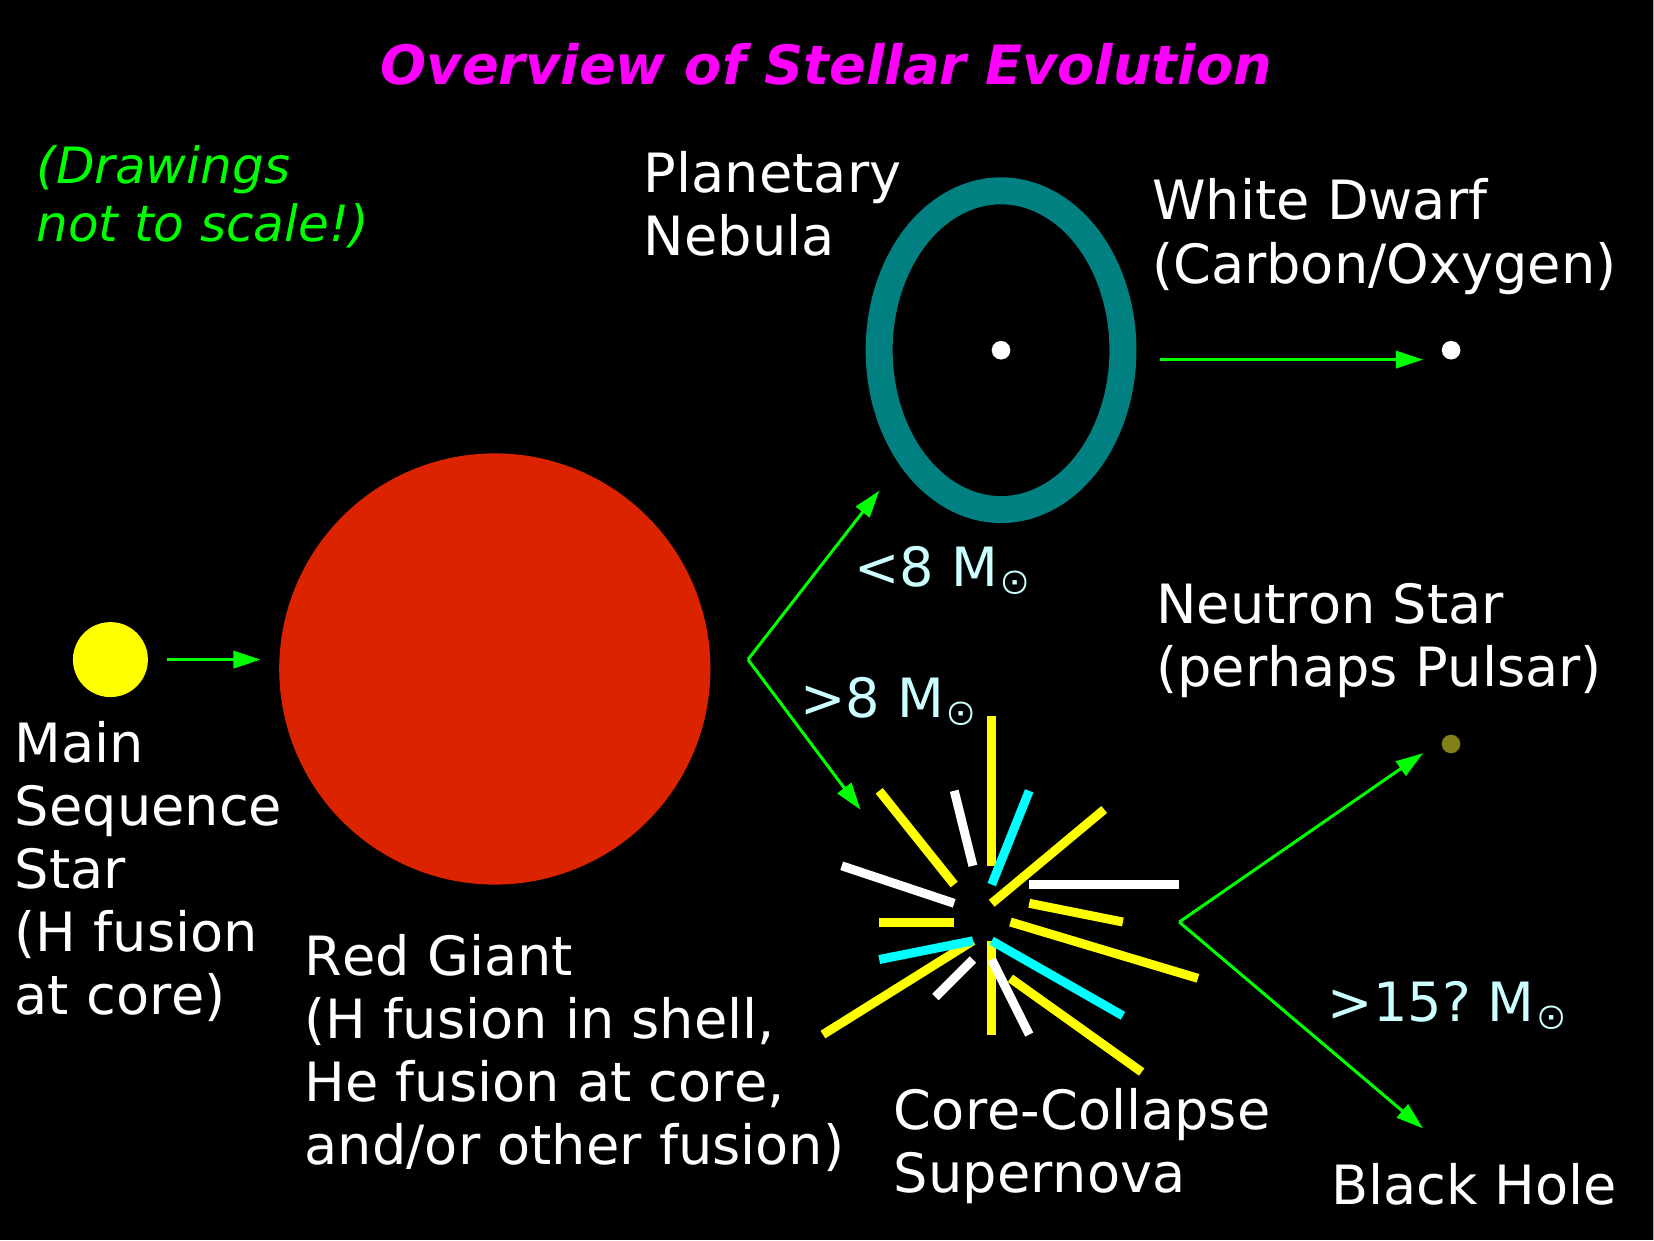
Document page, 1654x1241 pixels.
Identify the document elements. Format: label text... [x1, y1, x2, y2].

text_box <8 M⊙ [839, 528, 1046, 611]
text_box [1441, 340, 1461, 360]
text_box Core-Collapse Supernova [879, 1072, 1287, 1213]
text_box Black Hole [1316, 1147, 1633, 1225]
text_box [1441, 734, 1461, 754]
text_box >15? M⊙ [1313, 963, 1583, 1046]
text_box [279, 453, 711, 885]
text_box >8 M⊙ [785, 659, 992, 742]
text_box Overview of Stellar Evolution [366, 26, 1288, 105]
text_box Planetary Nebula [629, 134, 917, 276]
text_box Red Giant (H fusion in shell, He fusion at core, and/or other fusion) [289, 917, 861, 1185]
text_box White Dwarf (Carbon/Oxygen) [1137, 162, 1633, 304]
text_box [991, 340, 1011, 360]
text_box [72, 622, 148, 698]
text_box Main Sequence Star (H fusion at core) [0, 704, 298, 1035]
text_box Neutron Star (perhaps Pulsar) [1141, 565, 1618, 707]
text_box (Drawings not to scale!) [22, 129, 378, 261]
